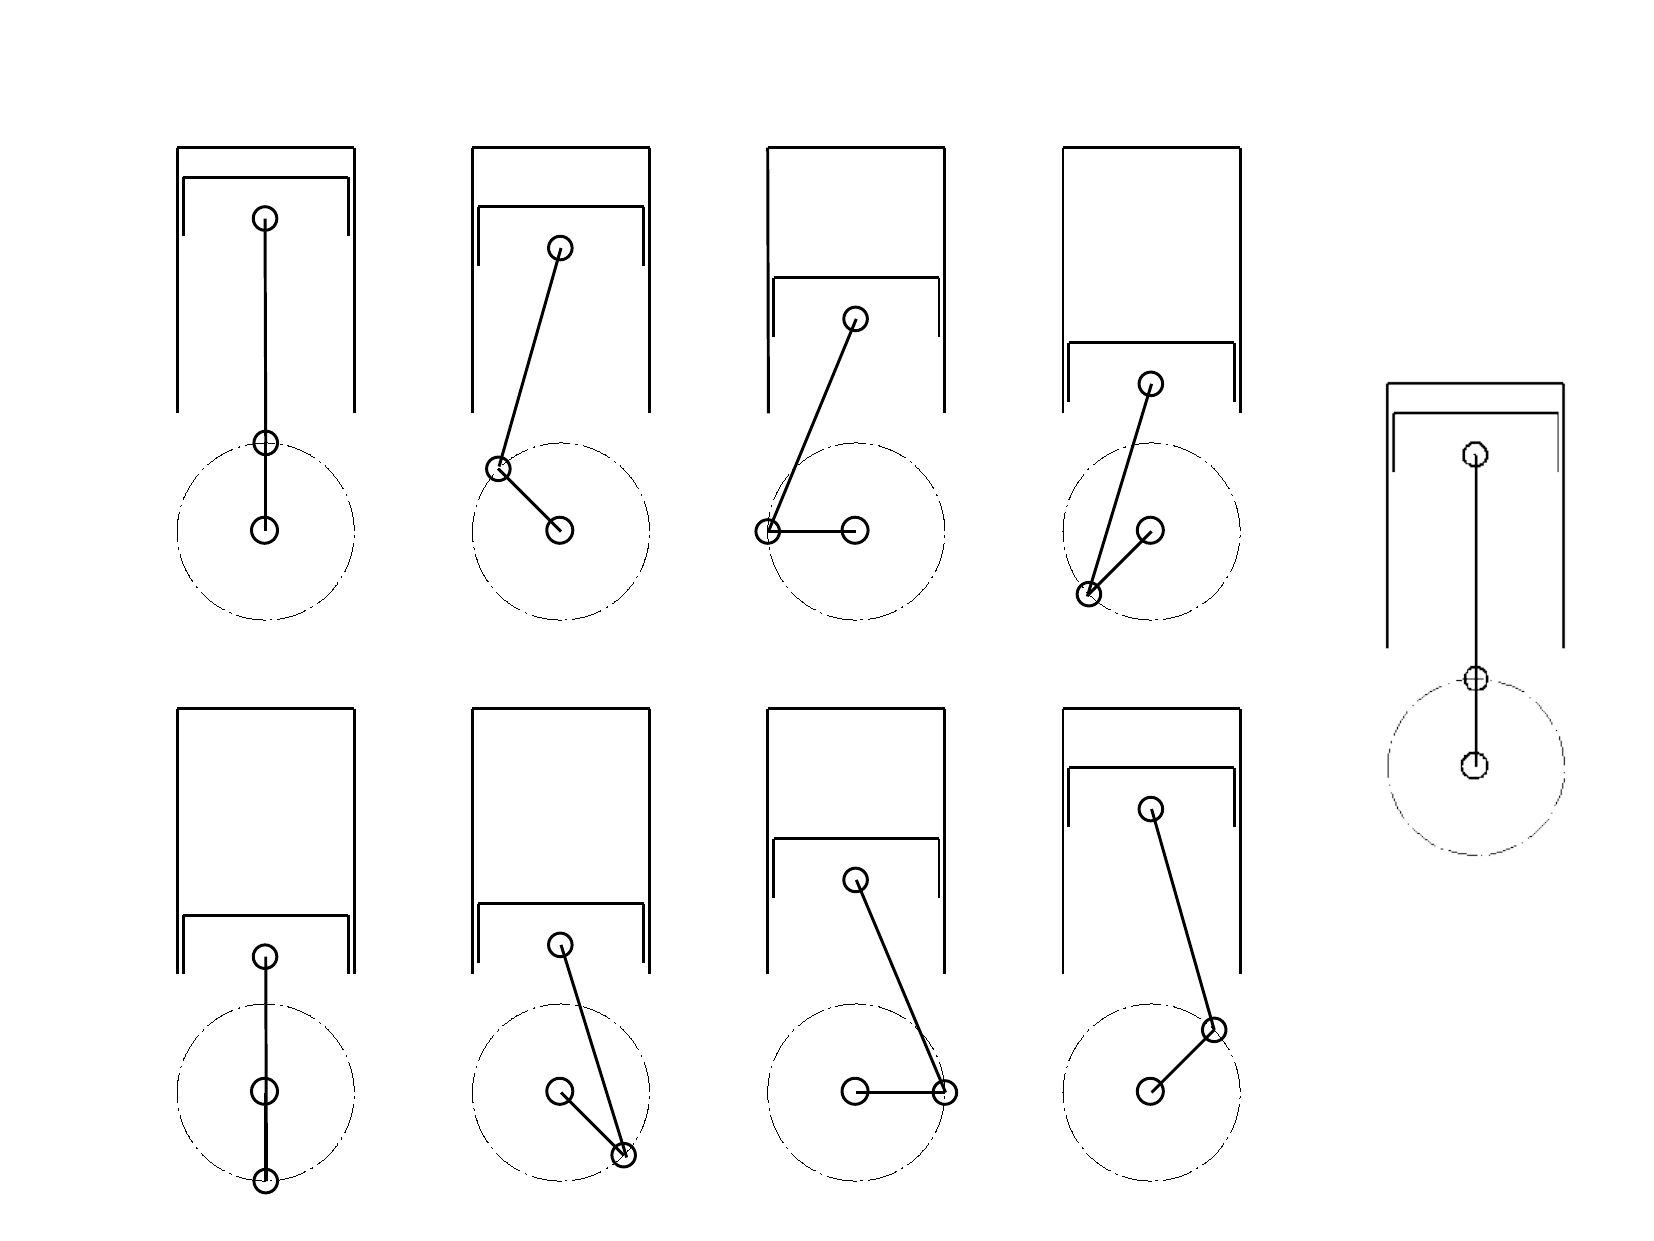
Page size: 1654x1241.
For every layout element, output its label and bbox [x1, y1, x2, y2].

picture [1358, 354, 1595, 887]
